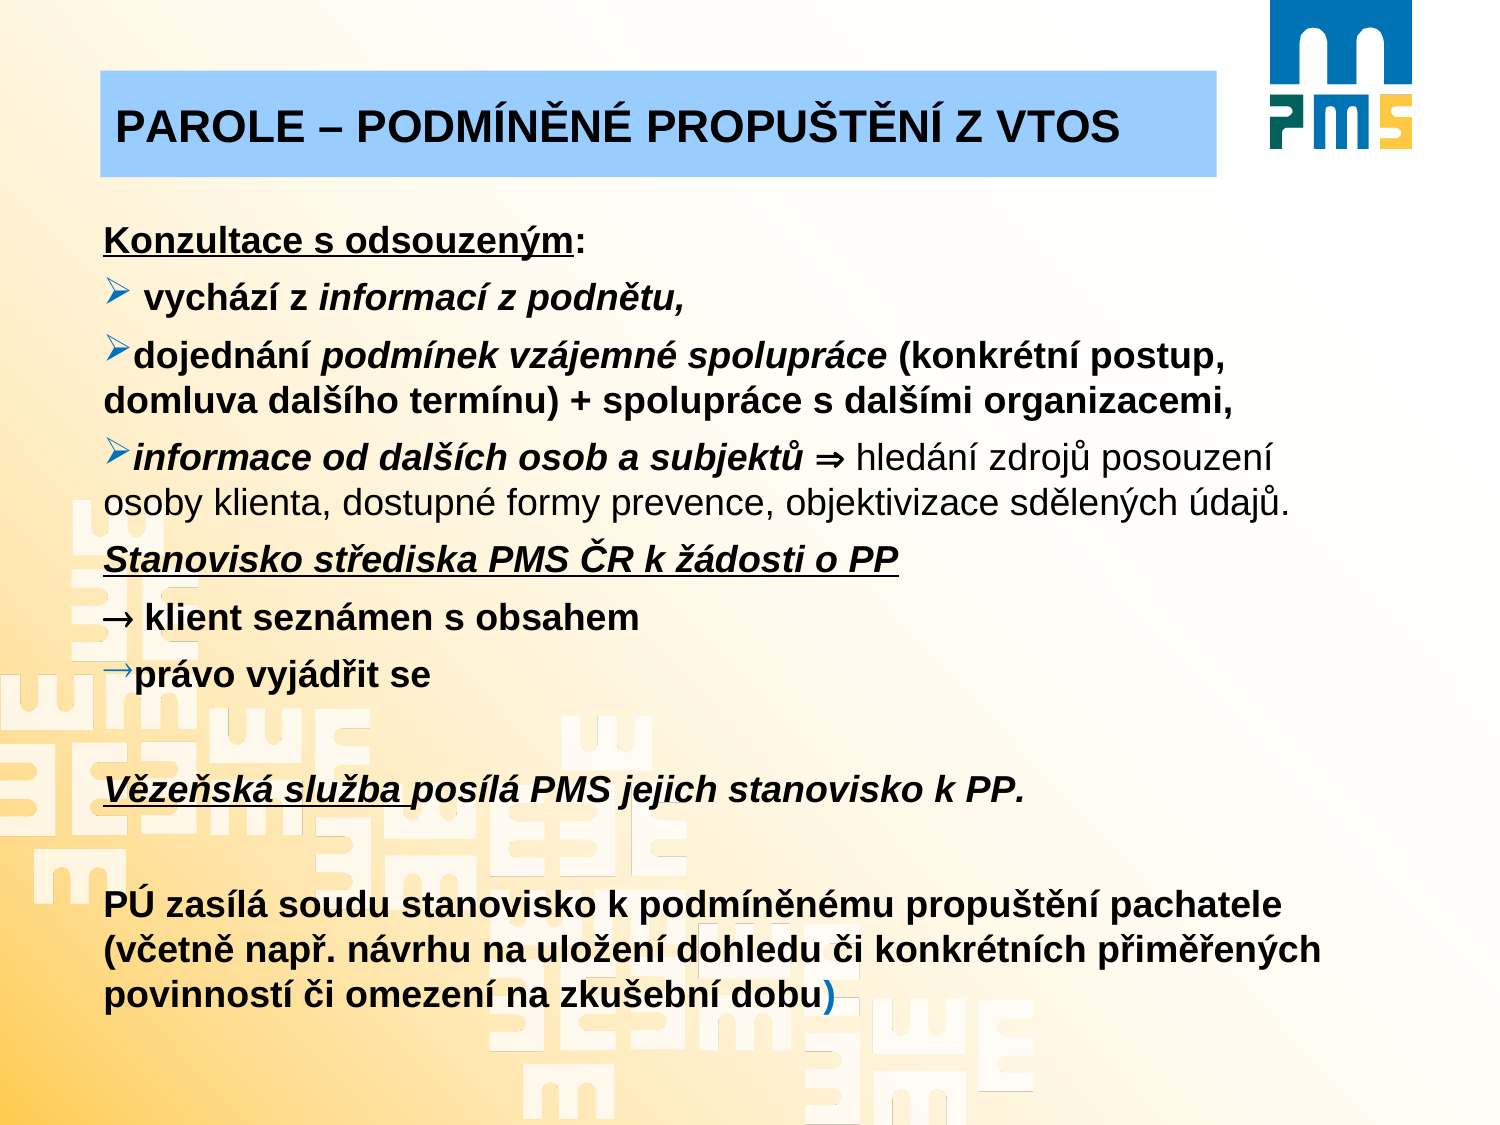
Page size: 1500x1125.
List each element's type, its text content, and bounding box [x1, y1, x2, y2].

text_box Konzultace s odsouzeným: vychází z informací z podnětu, dojednání podmínek vzájemné spolupráce (konkrétní postup, domluva dalšího termínu) + spolupráce s dalšími organizacemi, informace od dalších osob a subjektů  hledání zdrojů posouzení osoby klienta, dostupné formy prevence, objektivizace sdělených údajů. Stanovisko střediska PMS ČR k žádosti o PP  klient seznámen s obsahem právo vyjádřit se Vězeňská služba posílá PMS jejich stanovisko k PP. PÚ zasílá soudu stanovisko k podmíněnému propuštění pachatele (včetně např. návrhu na uložení dohledu či konkrétních přiměřených povinností či omezení na zkušební dobu) [88, 207, 1365, 1059]
picture [0, 0, 1500, 1125]
title PAROLE – PODMÍNĚNÉ PROPUŠTĚNÍ Z VTOS [100, 70, 1217, 178]
